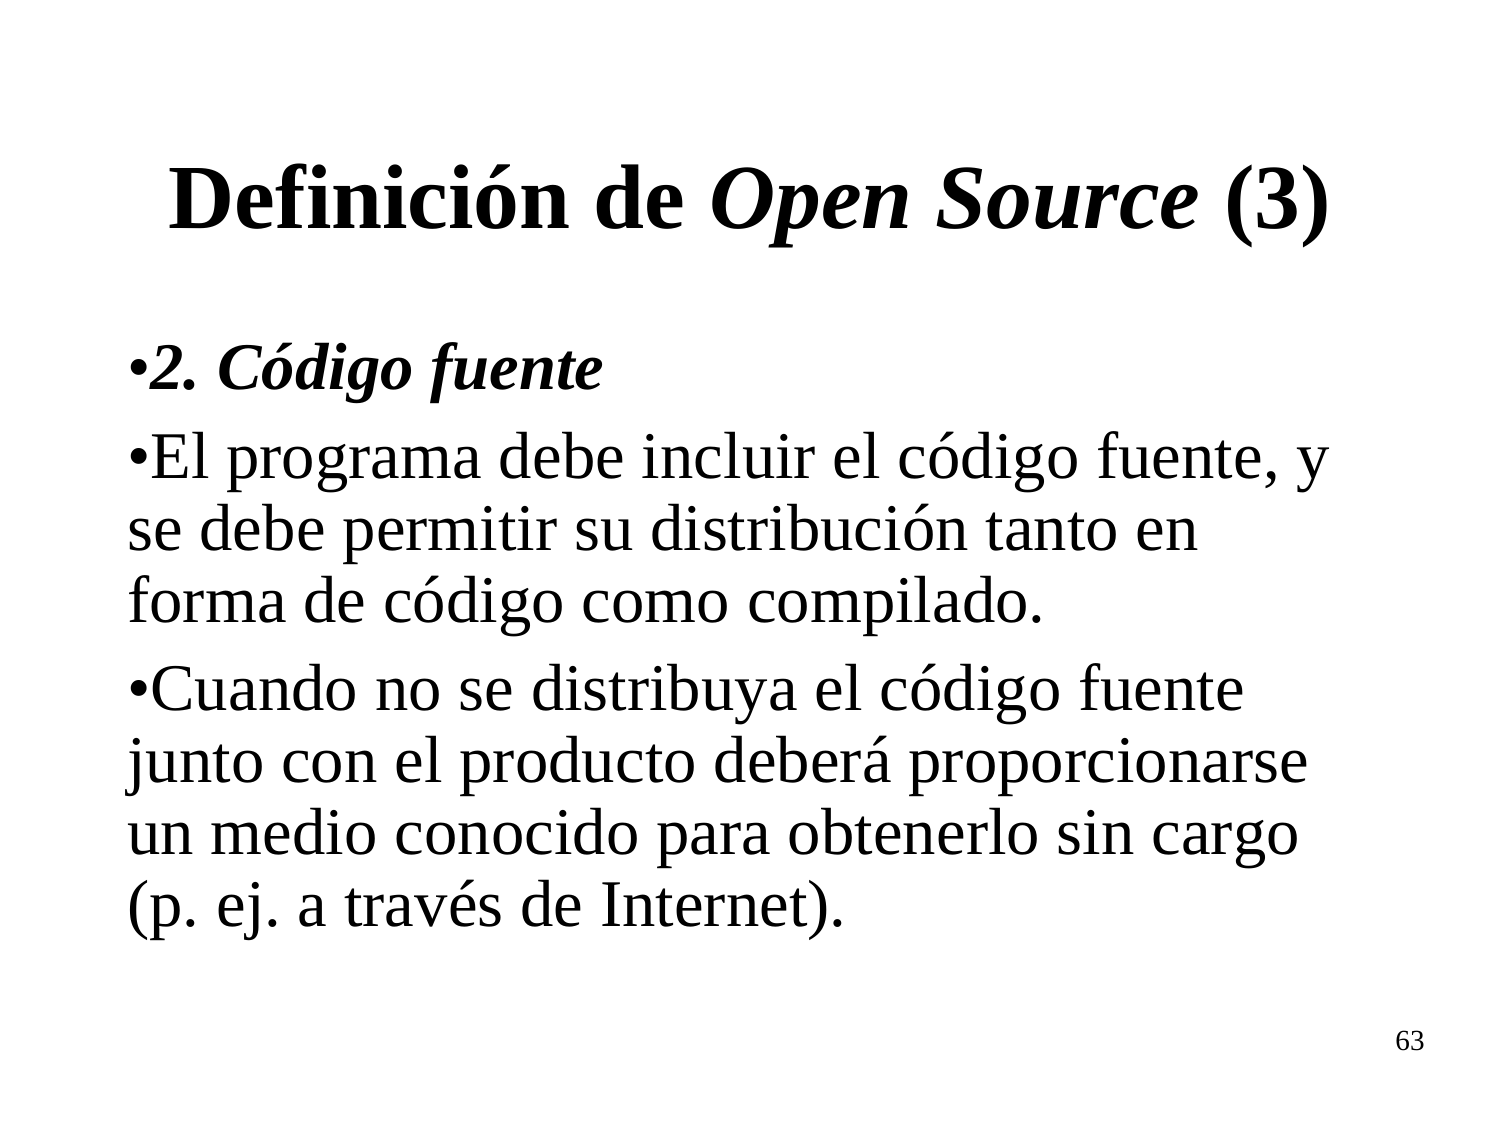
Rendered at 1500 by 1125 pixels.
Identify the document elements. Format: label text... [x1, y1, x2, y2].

title Definición de Open Source (3) [112, 99, 1388, 288]
list 2. Código fuente El programa debe incluir el código fuente, y se debe permitir su distribución tanto en forma de código como compilado. Cuando no se distribuya el código fuente junto con el producto deberá proporcionarse un medio conocido para obtenerlo sin cargo (p. ej. a través de Internet). [112, 324, 1388, 1000]
